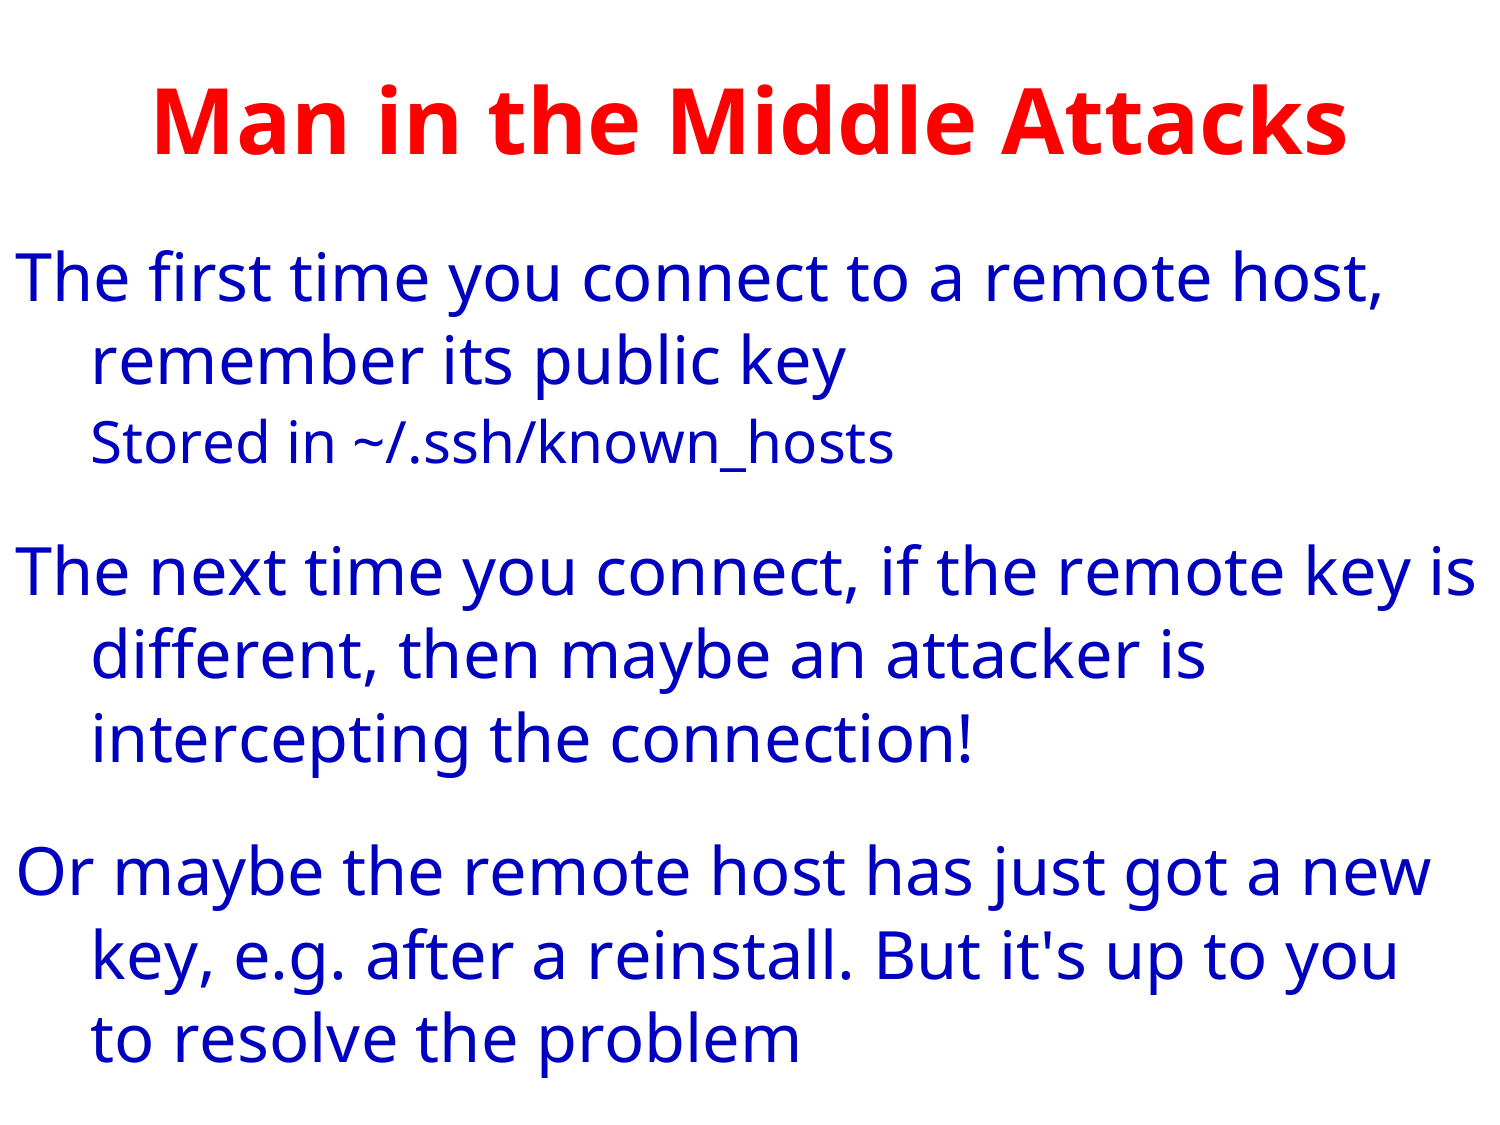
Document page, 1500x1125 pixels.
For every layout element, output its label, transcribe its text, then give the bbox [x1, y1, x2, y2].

title Man in the Middle Attacks [15, 12, 1484, 226]
list The first time you connect to a remote host, remember its public key Stored in ~/.ssh/known_hosts The next time you connect, if the remote key is different, then maybe an attacker is intercepting the connection! Or maybe the remote host has just got a new key, e.g. after a reinstall. But it's up to you to resolve the problem You will be warned if the key changes. [15, 234, 1484, 1106]
